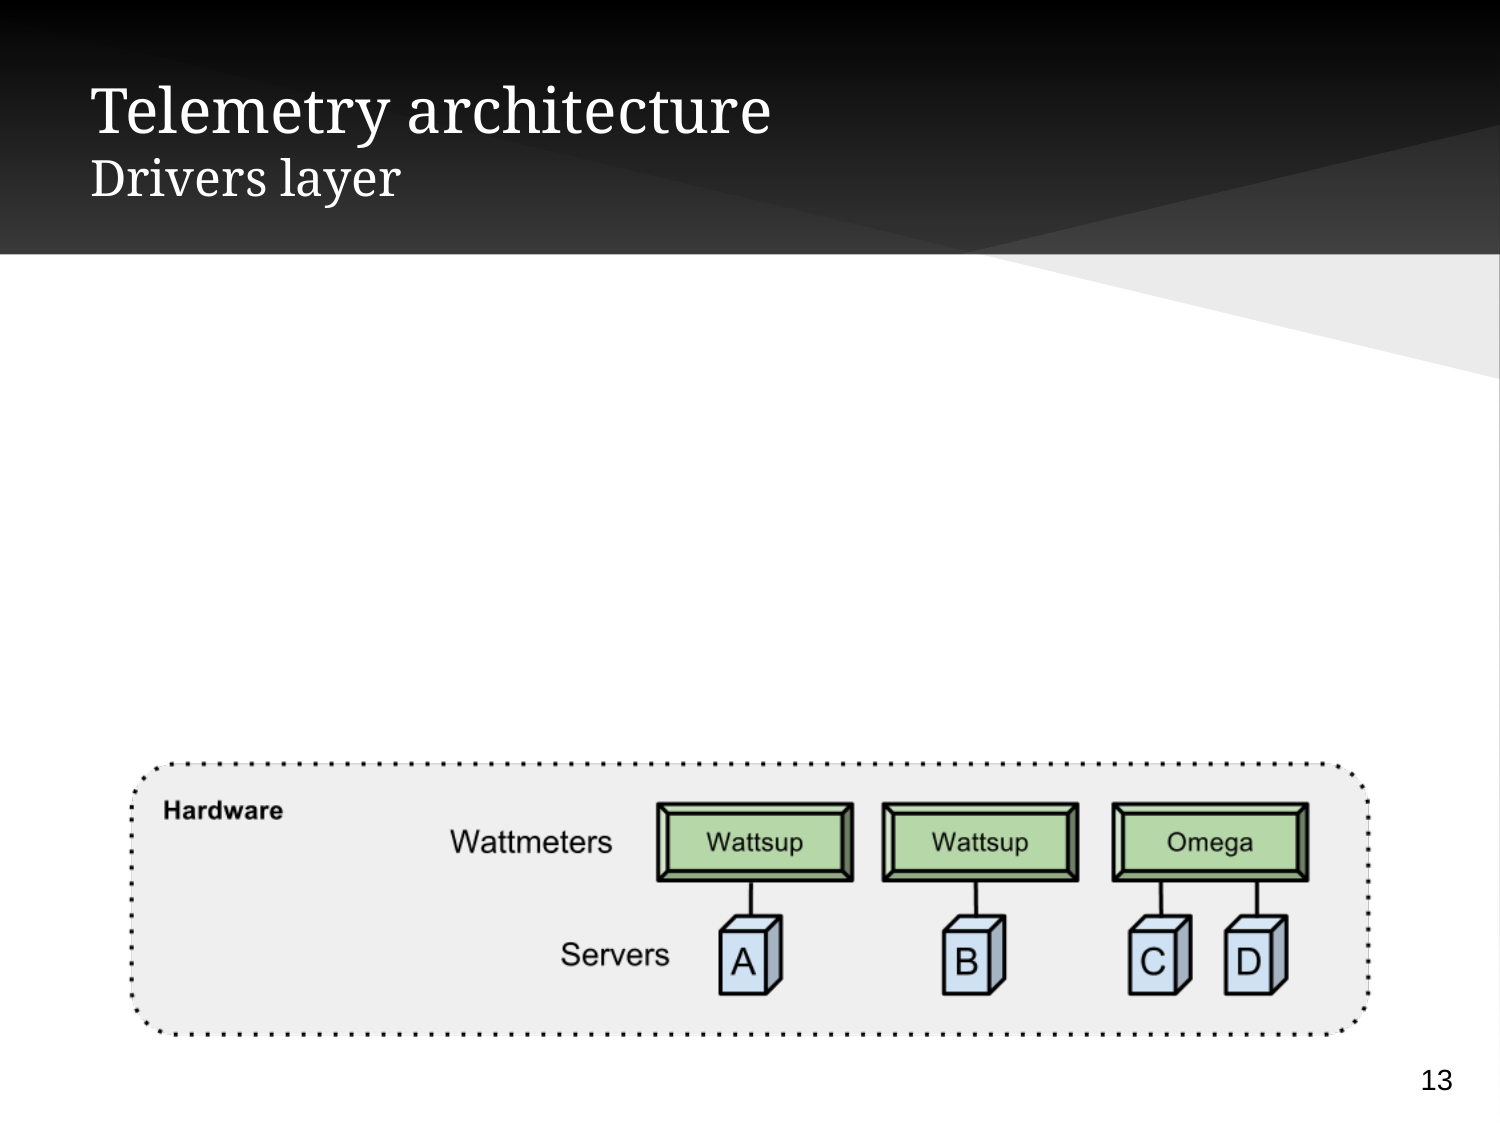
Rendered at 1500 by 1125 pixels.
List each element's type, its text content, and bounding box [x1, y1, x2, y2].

text_box 13 [1405, 1046, 1471, 1097]
picture [102, 330, 1398, 1061]
title Telemetry architecture Drivers layer [75, 45, 1425, 233]
